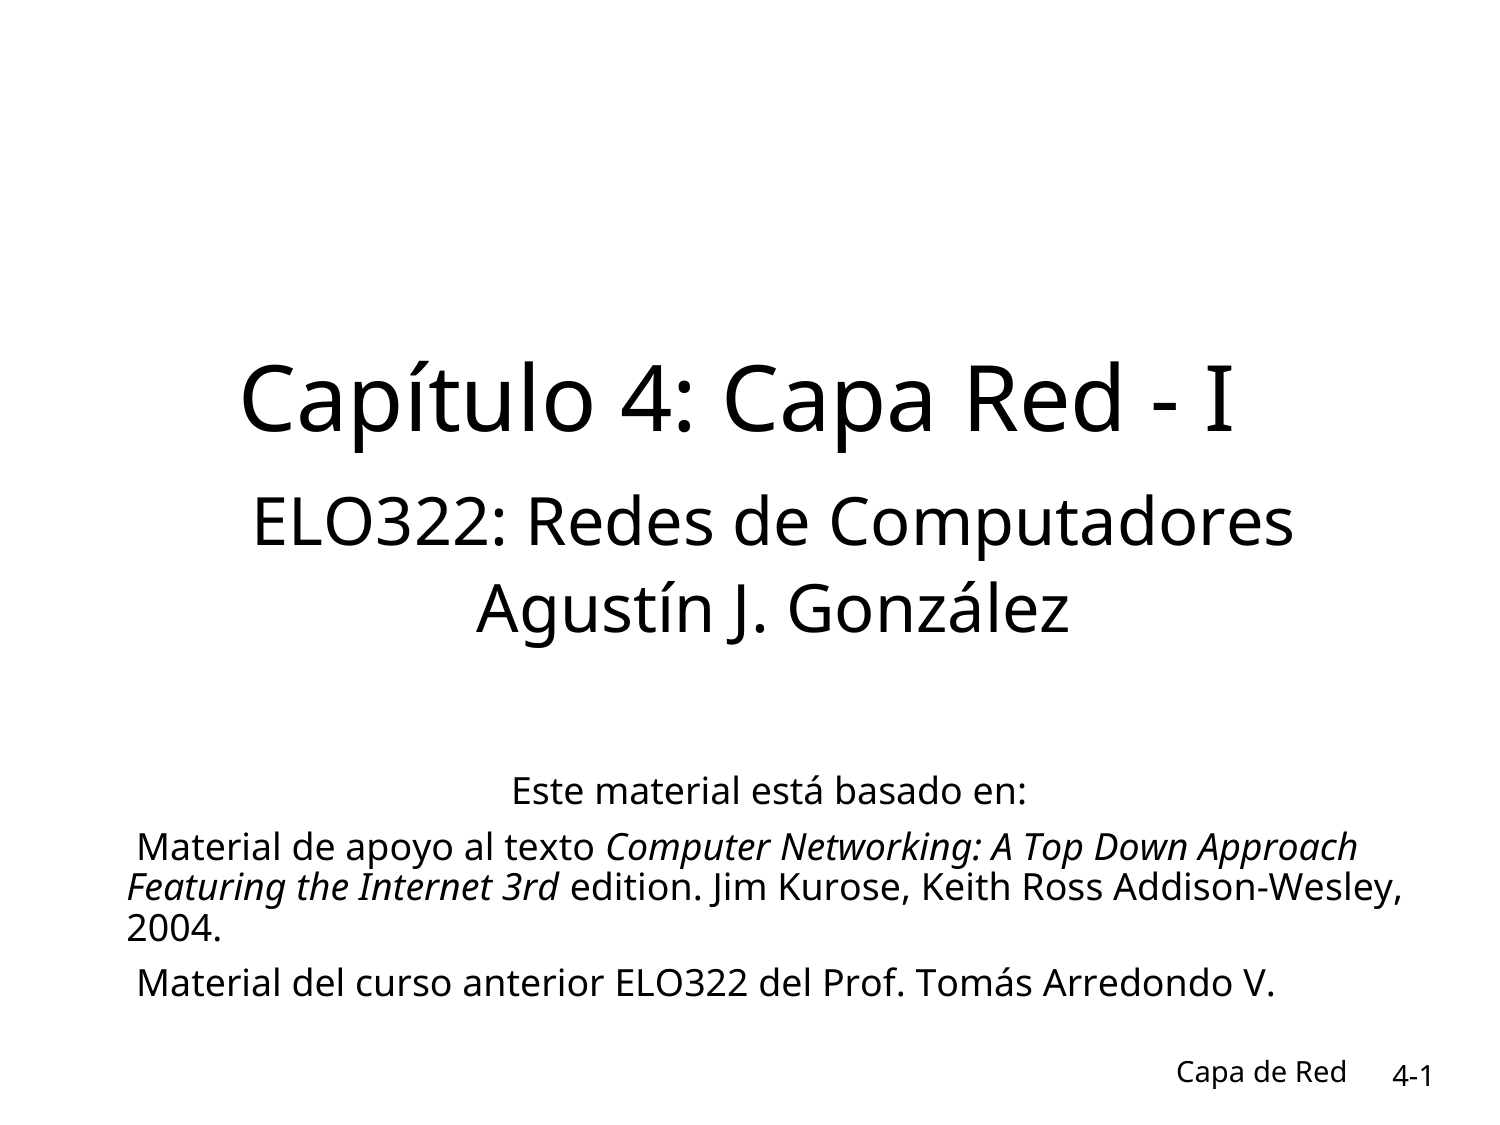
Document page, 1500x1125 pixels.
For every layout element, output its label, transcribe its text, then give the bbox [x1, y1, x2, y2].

title Capítulo 4: Capa Red - I [99, 274, 1375, 479]
subtitle ELO322: Redes de Computadores Agustín J. González Este material está basado en: Material de apoyo al texto Computer Networking: A Top Down Approach Featuring the Internet 3rd edition. Jim Kurose, Keith Ross Addison-Wesley, 2004. Material del curso anterior ELO322 del Prof. Tomás Arredondo V. [36, 479, 1437, 1043]
